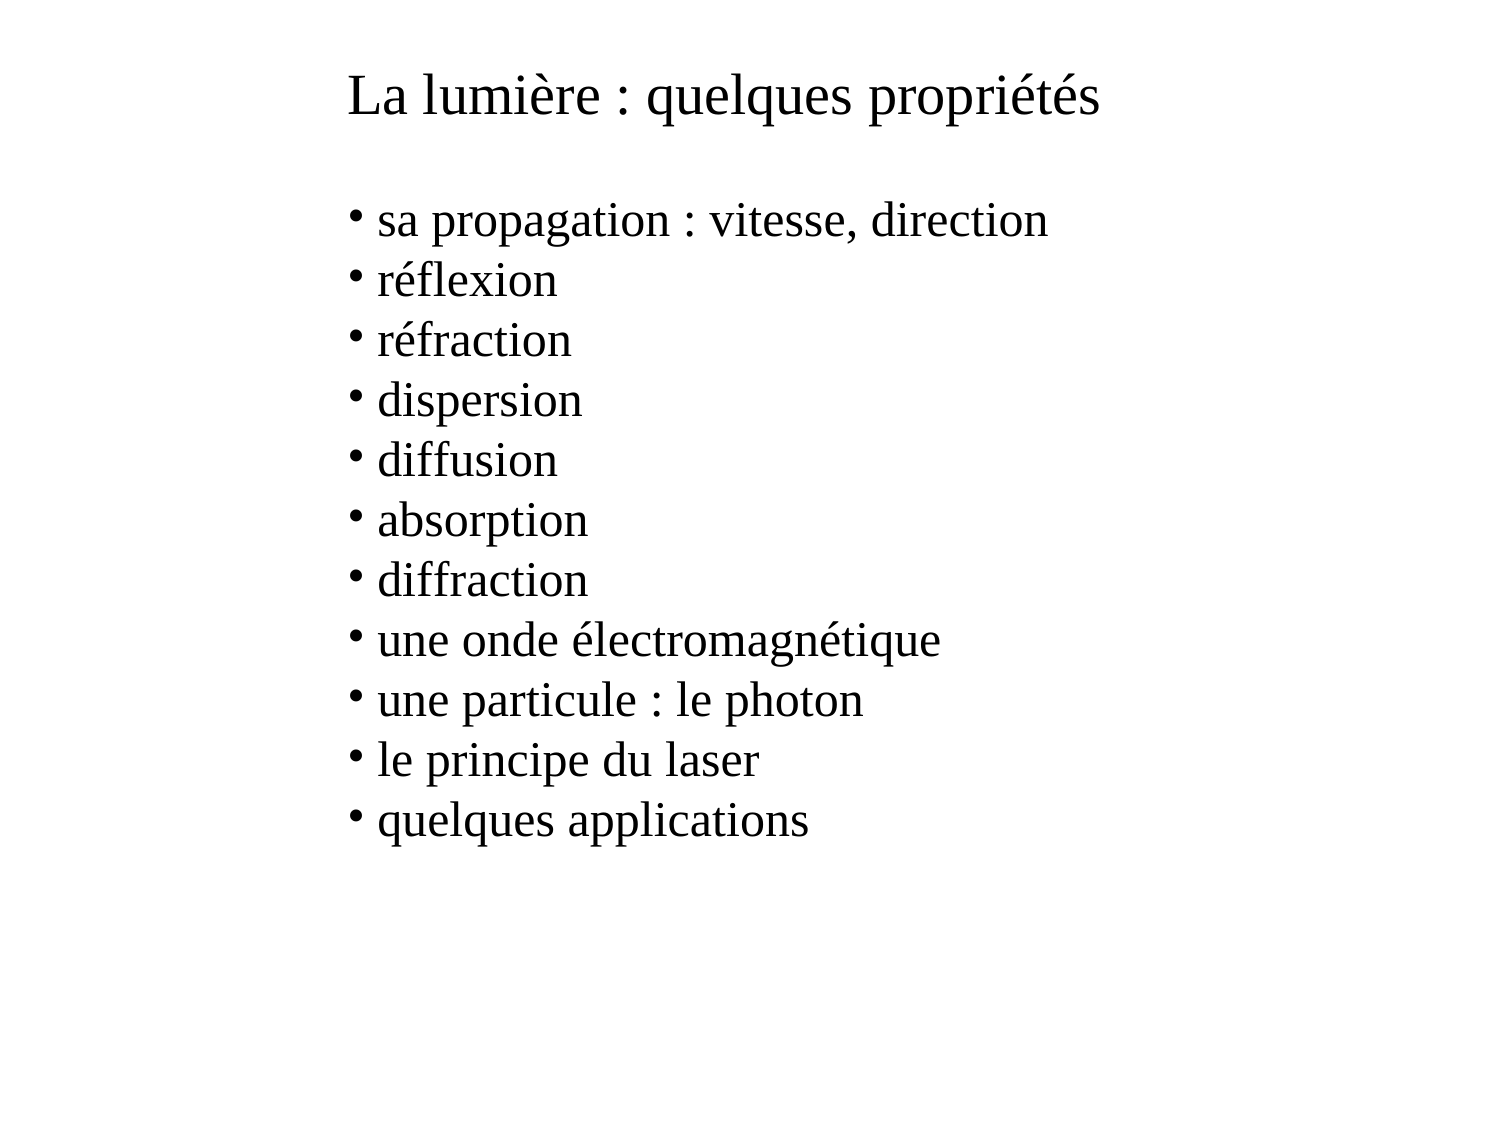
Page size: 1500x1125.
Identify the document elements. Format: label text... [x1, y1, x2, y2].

text_box La lumière : quelques propriétés sa propagation : vitesse, direction réflexion réfraction dispersion diffusion absorption diffraction une onde électromagnétique une particule : le photon le principe du laser quelques applications [332, 48, 1117, 854]
